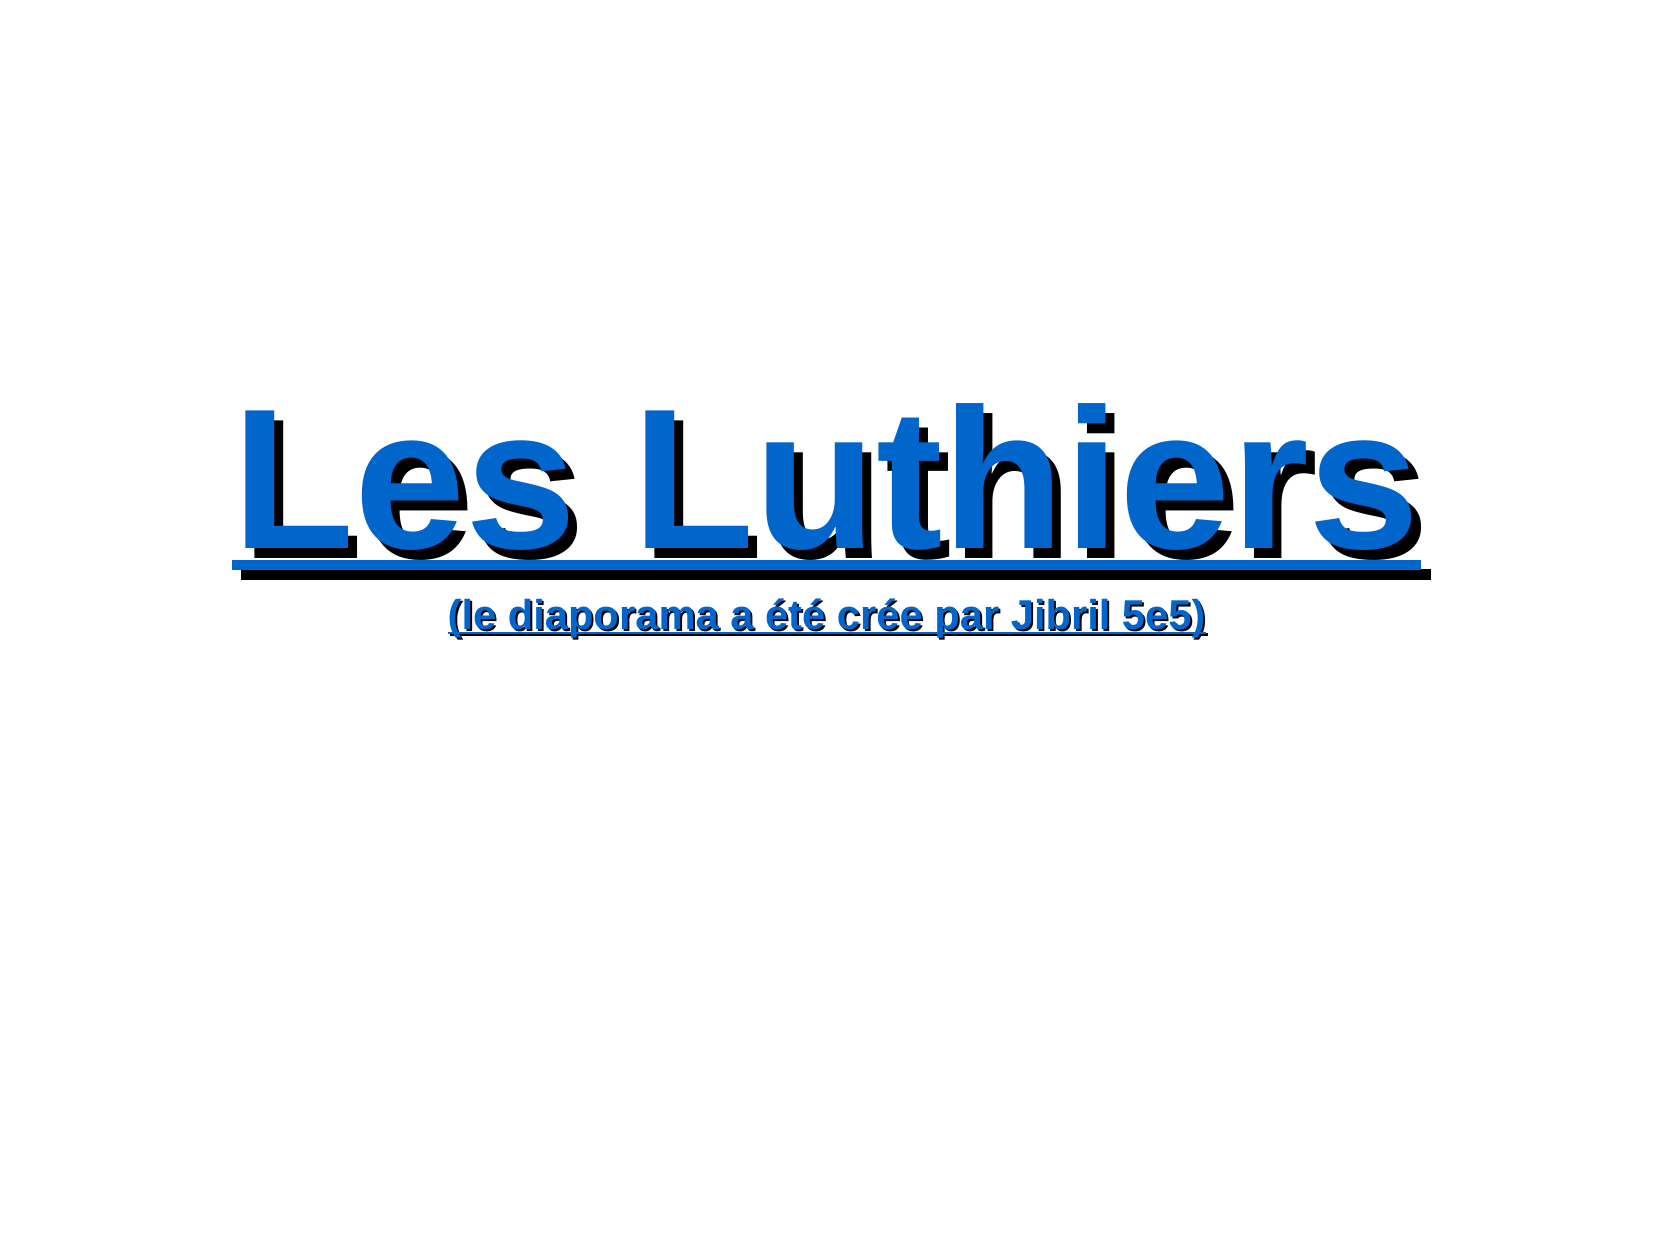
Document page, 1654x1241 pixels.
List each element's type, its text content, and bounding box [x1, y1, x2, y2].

subtitle Les Luthiers (le diaporama a été crée par Jibril 5e5) [82, 114, 1571, 934]
